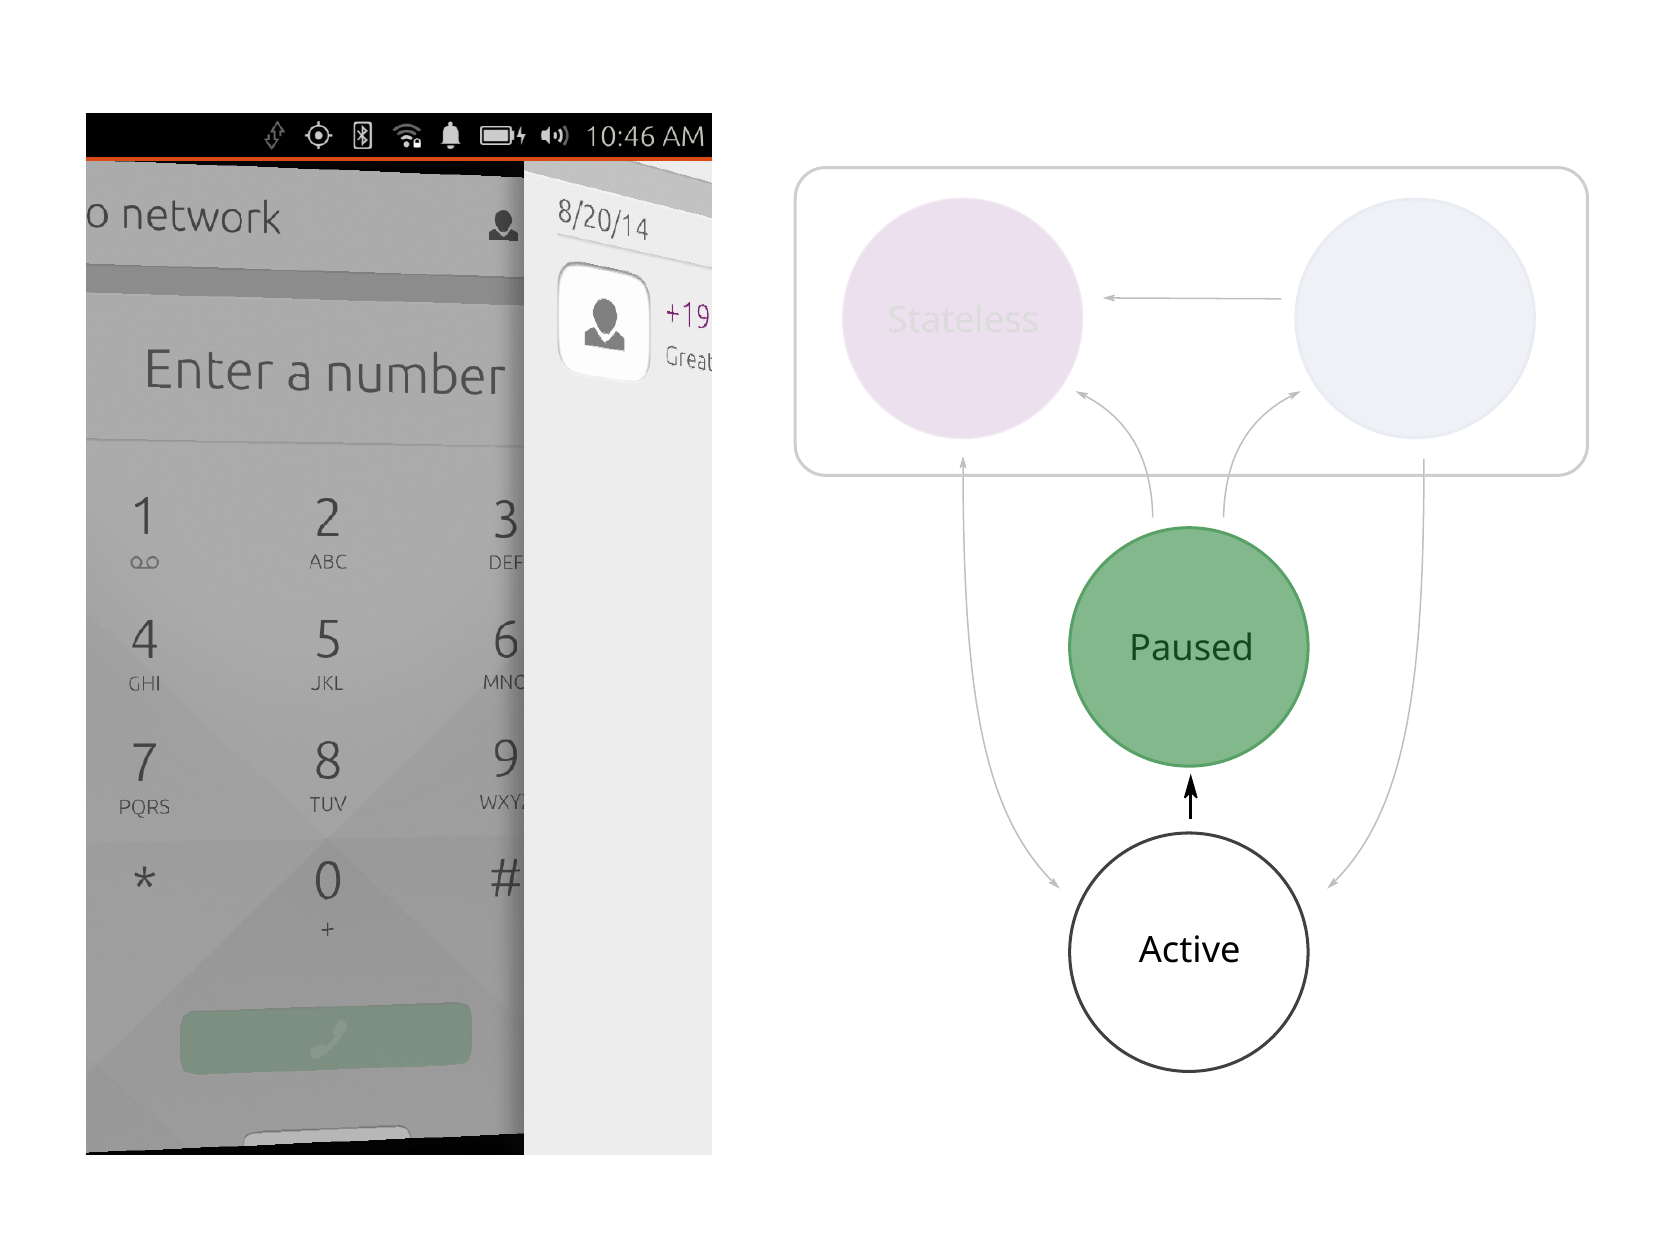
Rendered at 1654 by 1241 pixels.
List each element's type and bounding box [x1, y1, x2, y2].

picture [86, 113, 712, 1156]
picture [762, 135, 1621, 1104]
